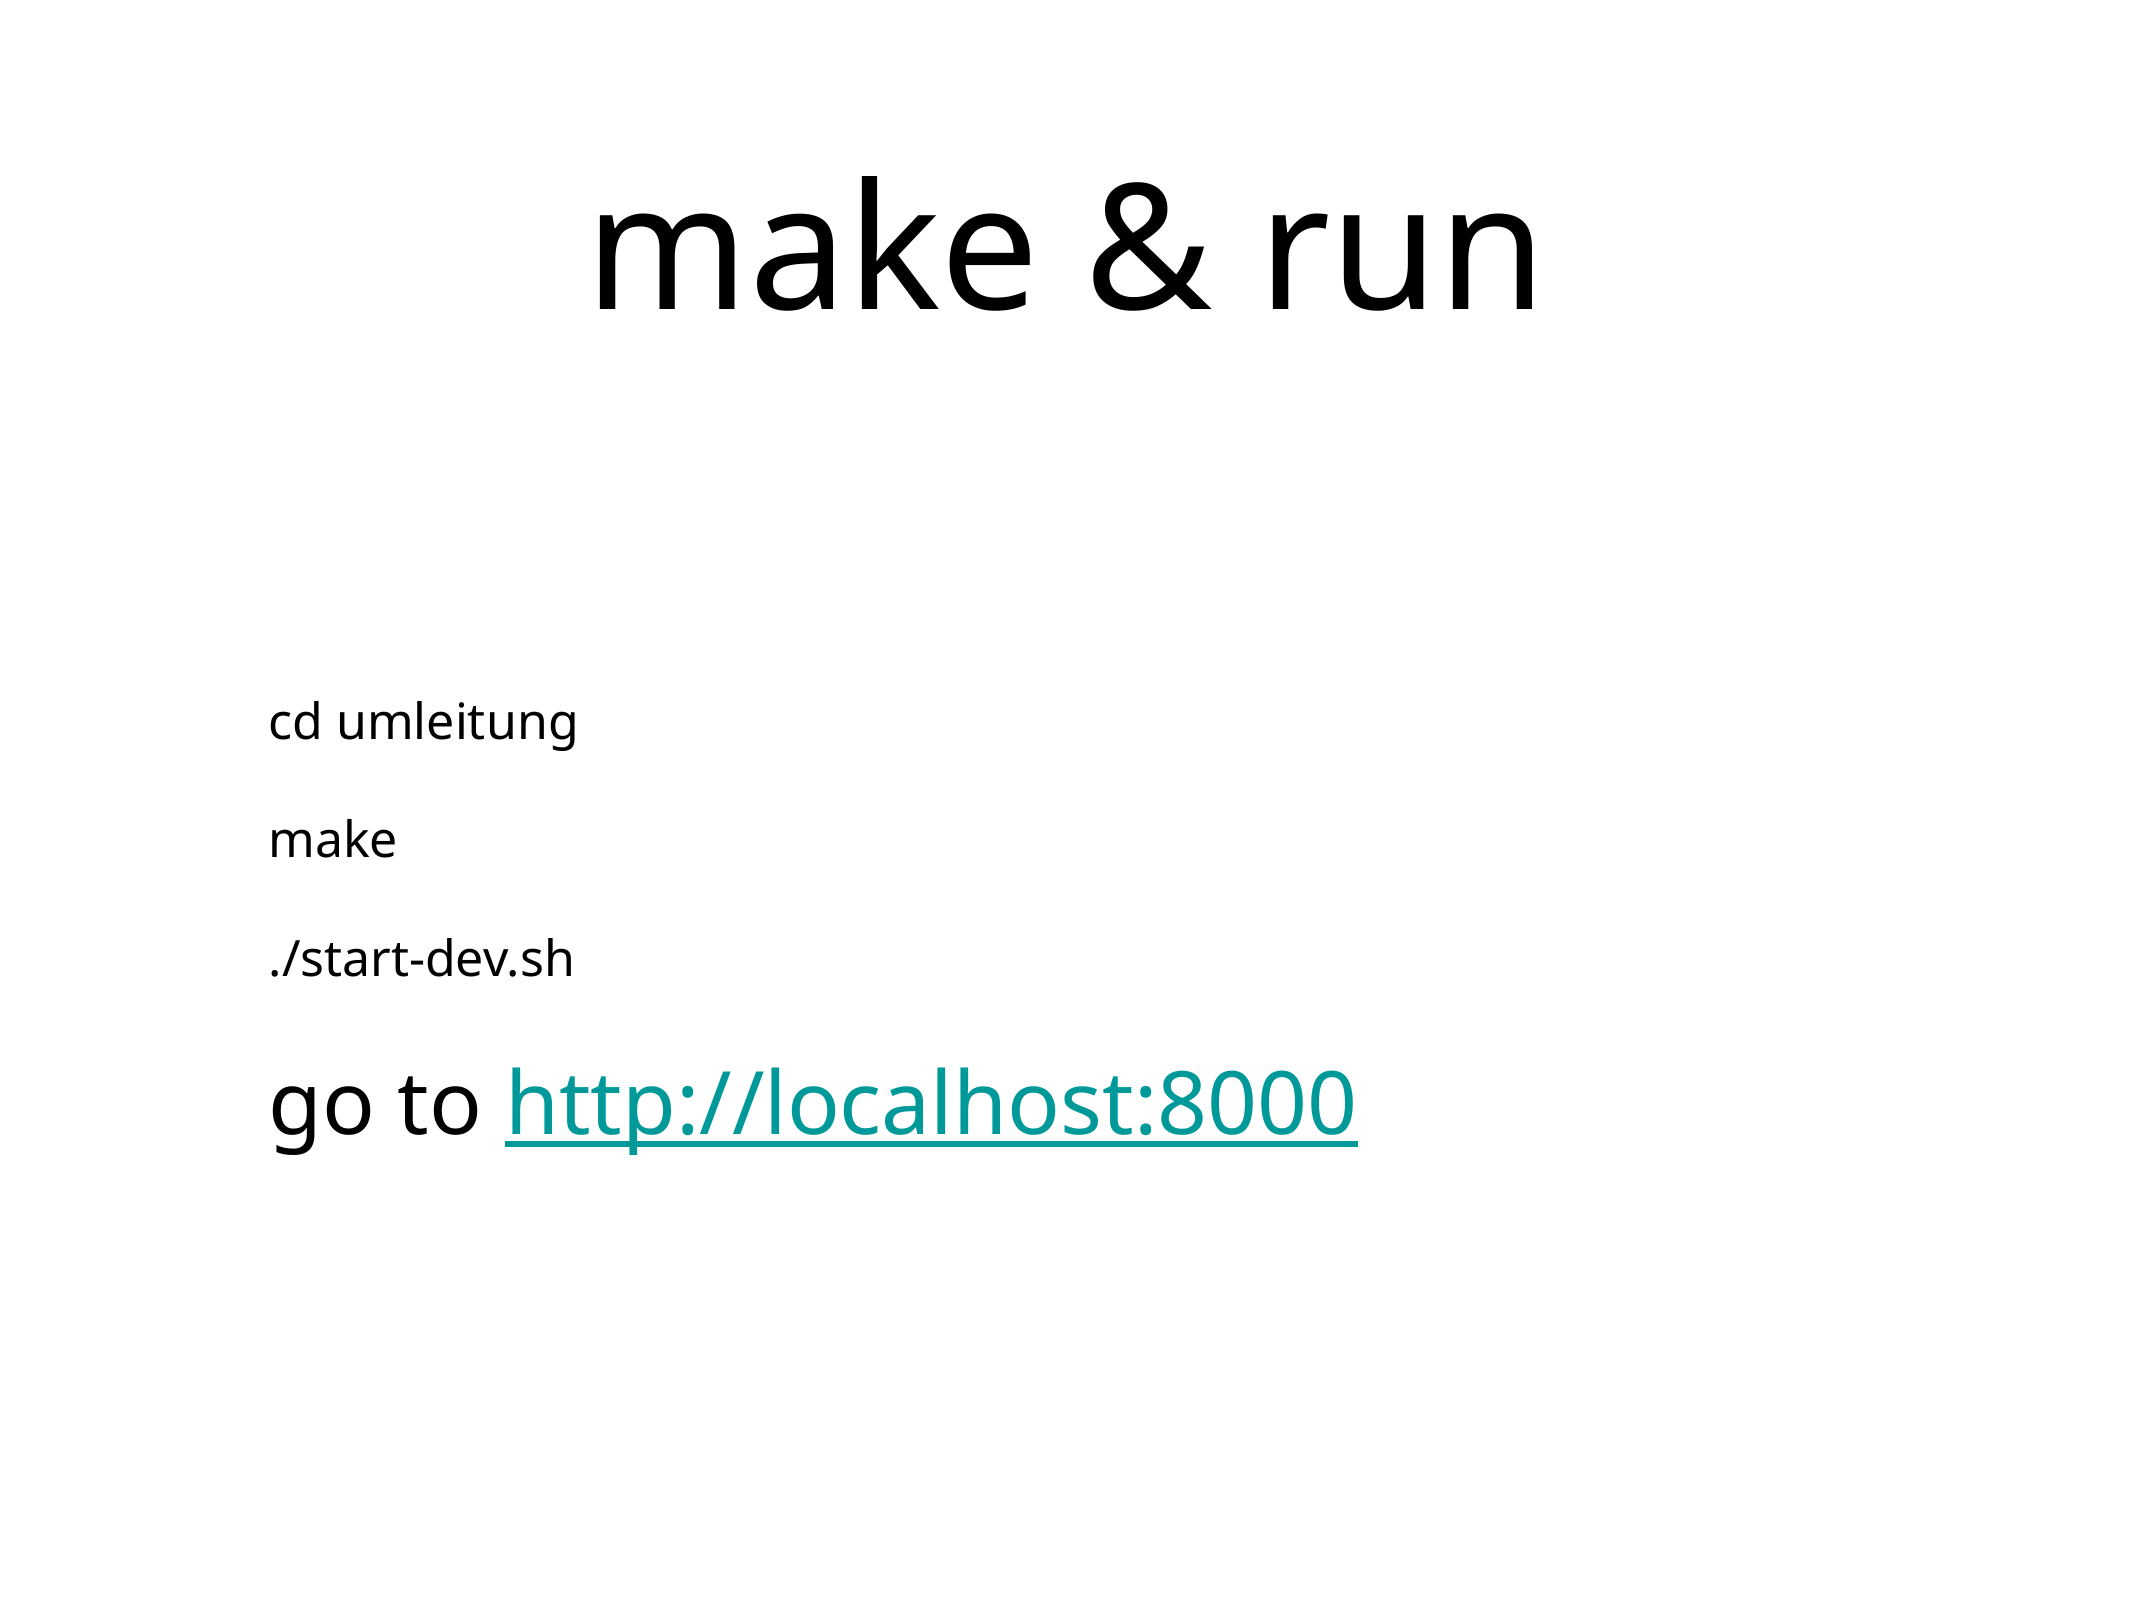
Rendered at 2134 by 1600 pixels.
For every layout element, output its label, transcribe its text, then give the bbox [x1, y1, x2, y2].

title make & run [208, 41, 1925, 442]
list cd umleitung make ./start-dev.sh go to http://localhost:8000 [208, 454, 1925, 1392]
